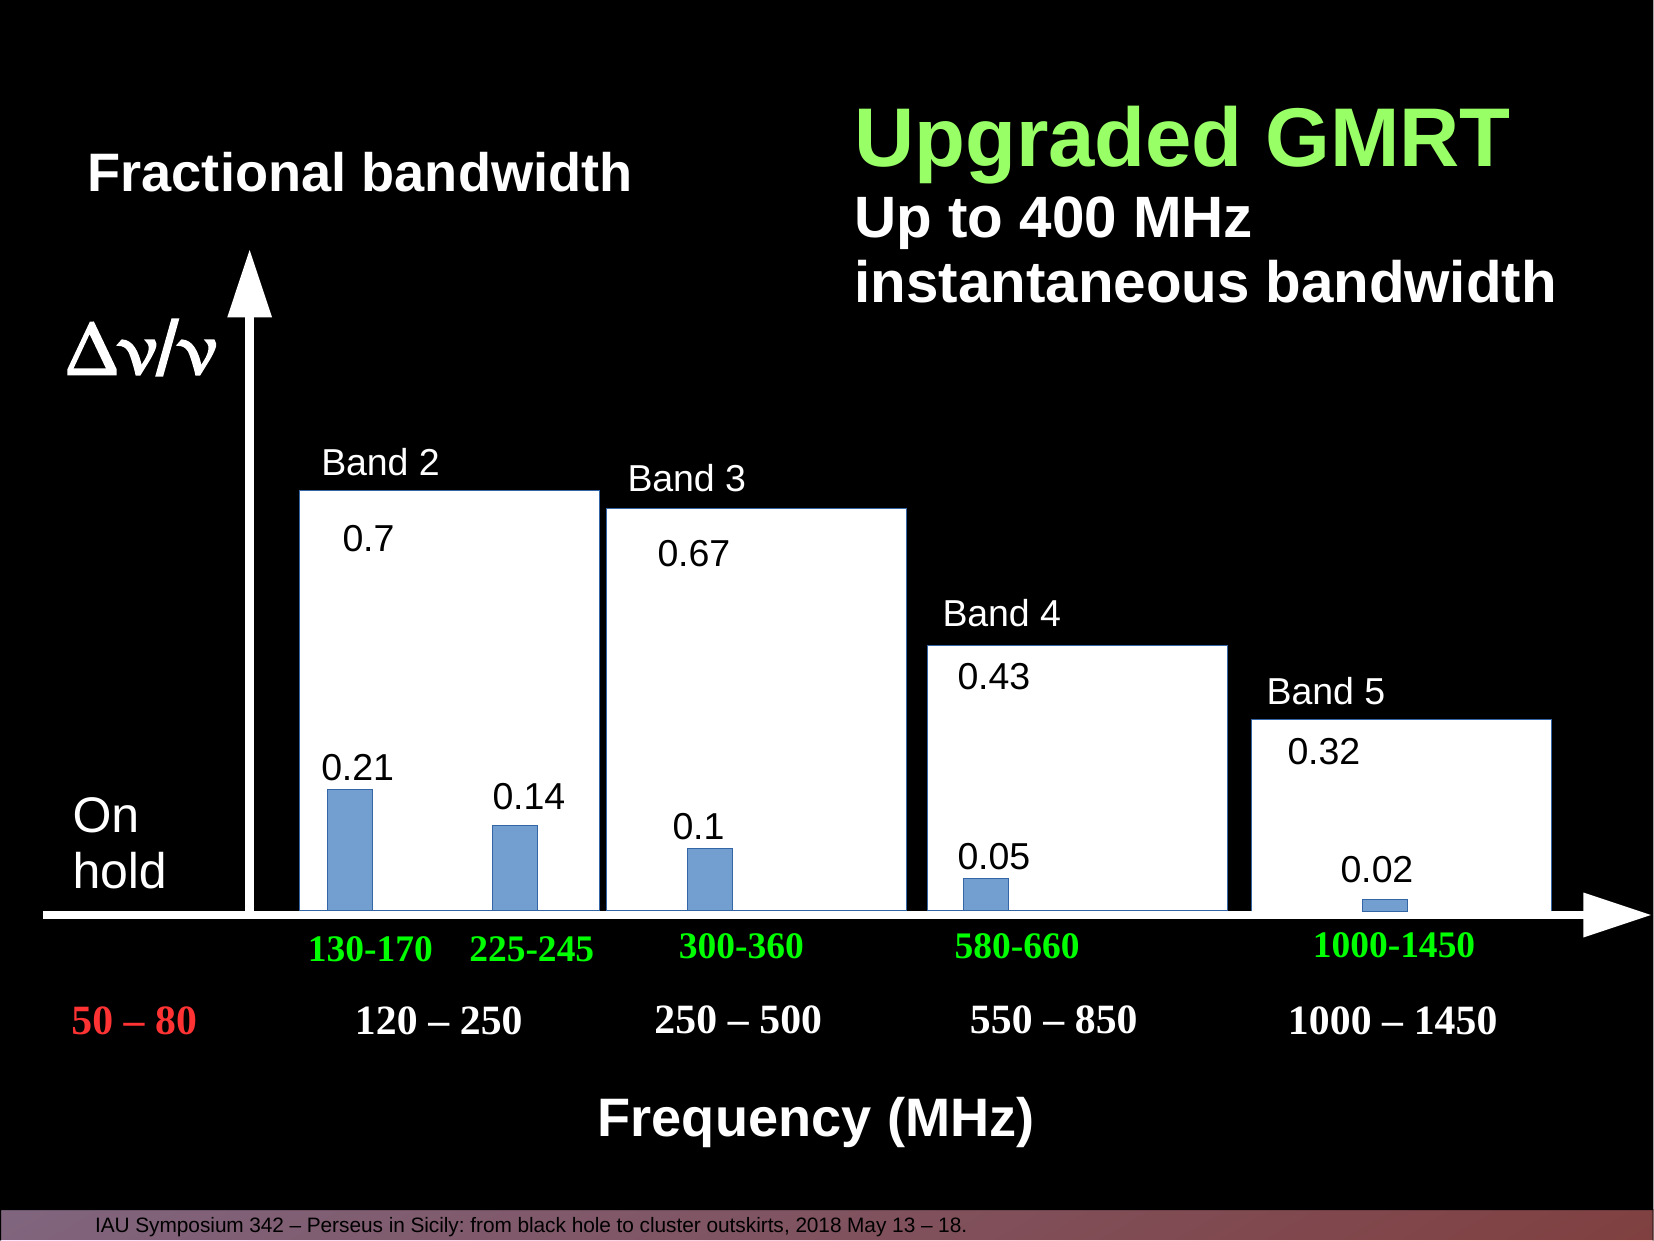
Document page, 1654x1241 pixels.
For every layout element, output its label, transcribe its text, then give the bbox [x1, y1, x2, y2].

text_box 1000-1450 [1298, 924, 1491, 981]
text_box 0.1 [657, 798, 763, 856]
text_box Band 4 [927, 585, 1198, 642]
text_box 1000 – 1450 [1273, 990, 1513, 1052]
text_box [1251, 719, 1552, 912]
text_box Upgraded GMRT Up to 400 MHz instantaneous bandwidth [840, 84, 1593, 481]
text_box 0.32 [1272, 723, 1378, 781]
text_box / [51, 315, 307, 515]
text_box 225-245 [454, 927, 610, 985]
text_box [606, 508, 907, 911]
text_box 300-360 [664, 924, 819, 981]
text_box 0.21 [306, 738, 412, 796]
text_box [299, 490, 600, 911]
text_box 0.43 [942, 648, 1048, 706]
text_box 130-170 [293, 927, 448, 985]
text_box 0.14 [477, 768, 583, 826]
text_box [927, 645, 1228, 911]
text_box 0.67 [642, 525, 748, 582]
text_box On hold [57, 780, 208, 907]
text_box 550 – 850 [955, 988, 1153, 1051]
text_box 0.7 [327, 510, 433, 567]
text_box 0.02 [1325, 841, 1431, 899]
text_box 250 – 500 [639, 988, 838, 1051]
text_box Band 2 [306, 434, 577, 491]
text_box 120 – 250 [340, 990, 538, 1052]
text_box Frequency (MHz) [582, 1080, 1318, 1156]
text_box Fractional bandwidth [72, 134, 763, 211]
text_box Band 3 [612, 450, 883, 507]
text_box 50 – 80 [56, 990, 213, 1052]
text_box 0.05 [942, 828, 1048, 886]
text_box Band 5 [1251, 663, 1522, 721]
text_box 580-660 [939, 924, 1095, 981]
